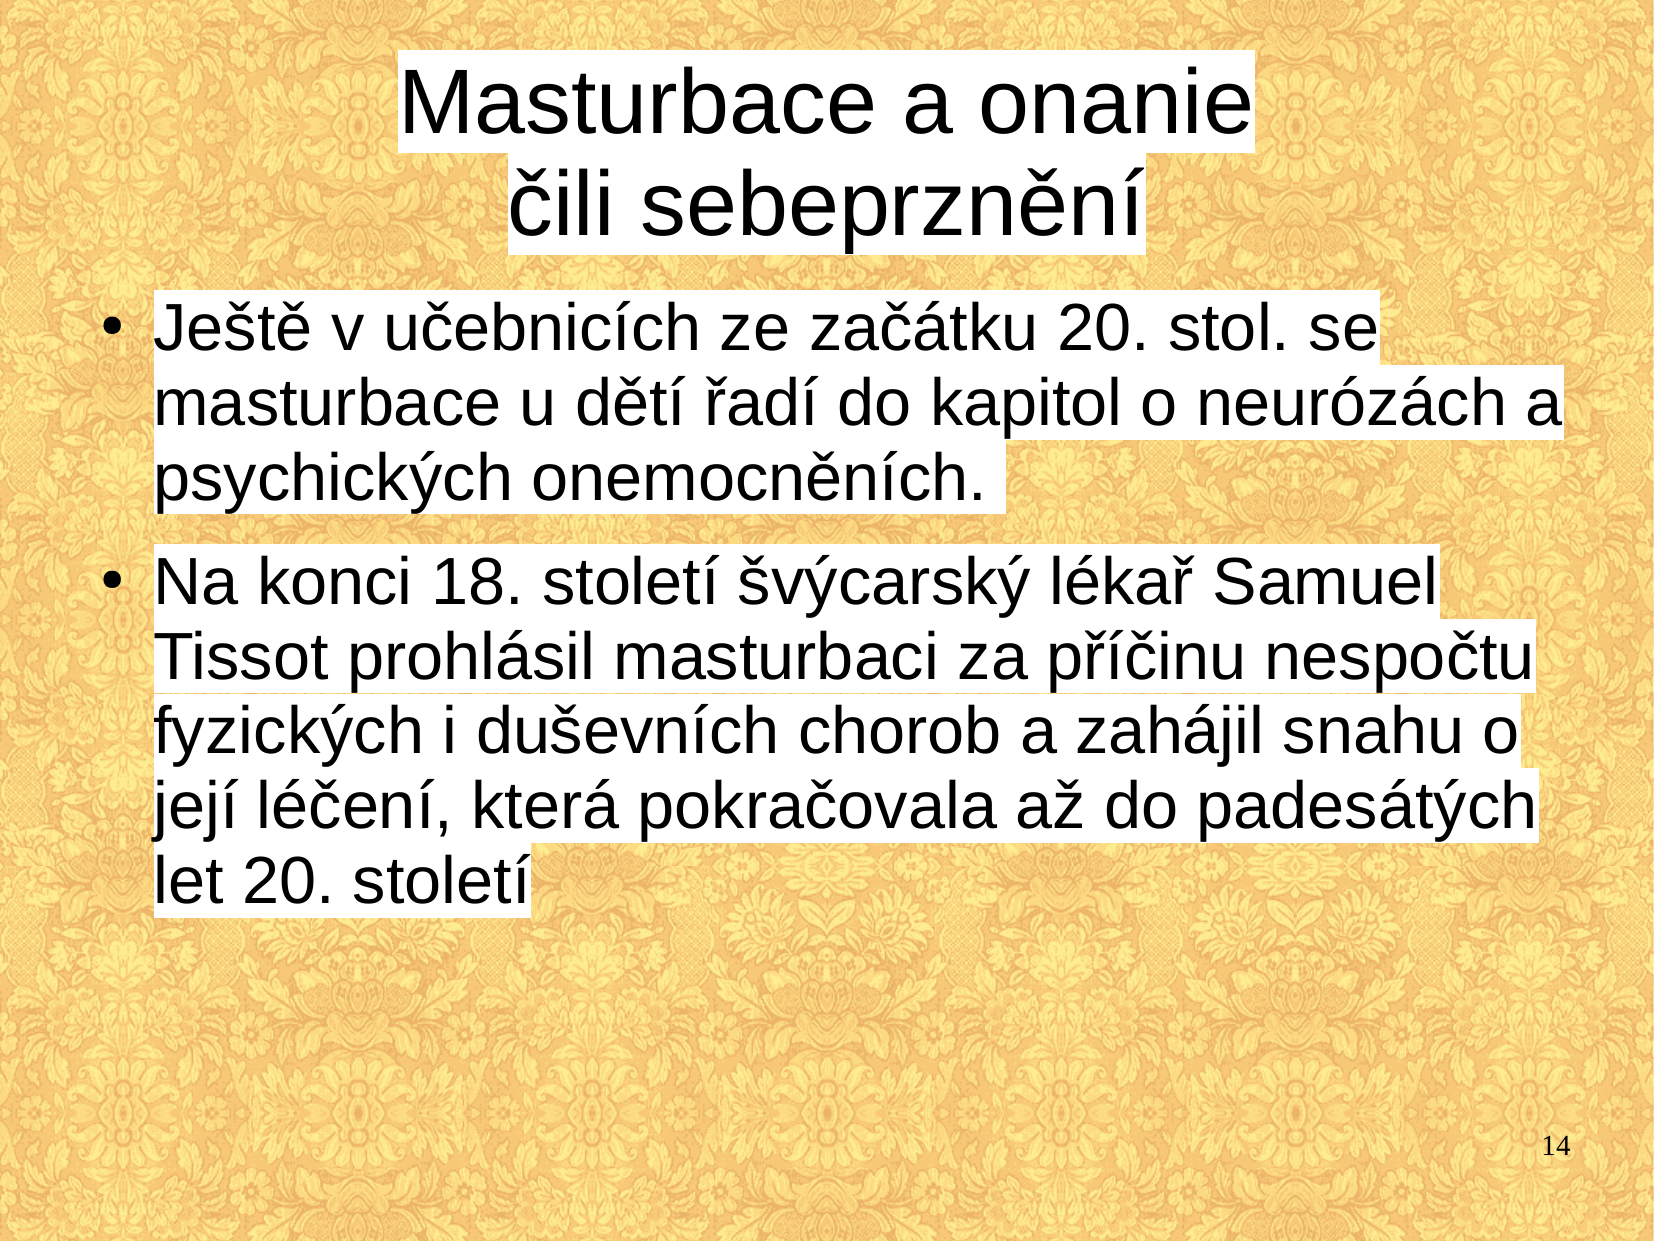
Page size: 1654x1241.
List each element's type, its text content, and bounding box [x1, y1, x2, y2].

list Ještě v učebnicích ze začátku 20. stol. se masturbace u dětí řadí do kapitol o neurózách a psychických onemocněních. Na konci 18. století švýcarský lékař Samuel Tissot prohlásil masturbaci za příčinu nespočtu fyzických i duševních chorob a zahájil snahu o její léčení, která pokračovala až do padesátých let 20. století [82, 290, 1571, 1010]
title Masturbace a onanie čili sebeprznění [82, 49, 1571, 257]
picture [0, 0, 1654, 1241]
